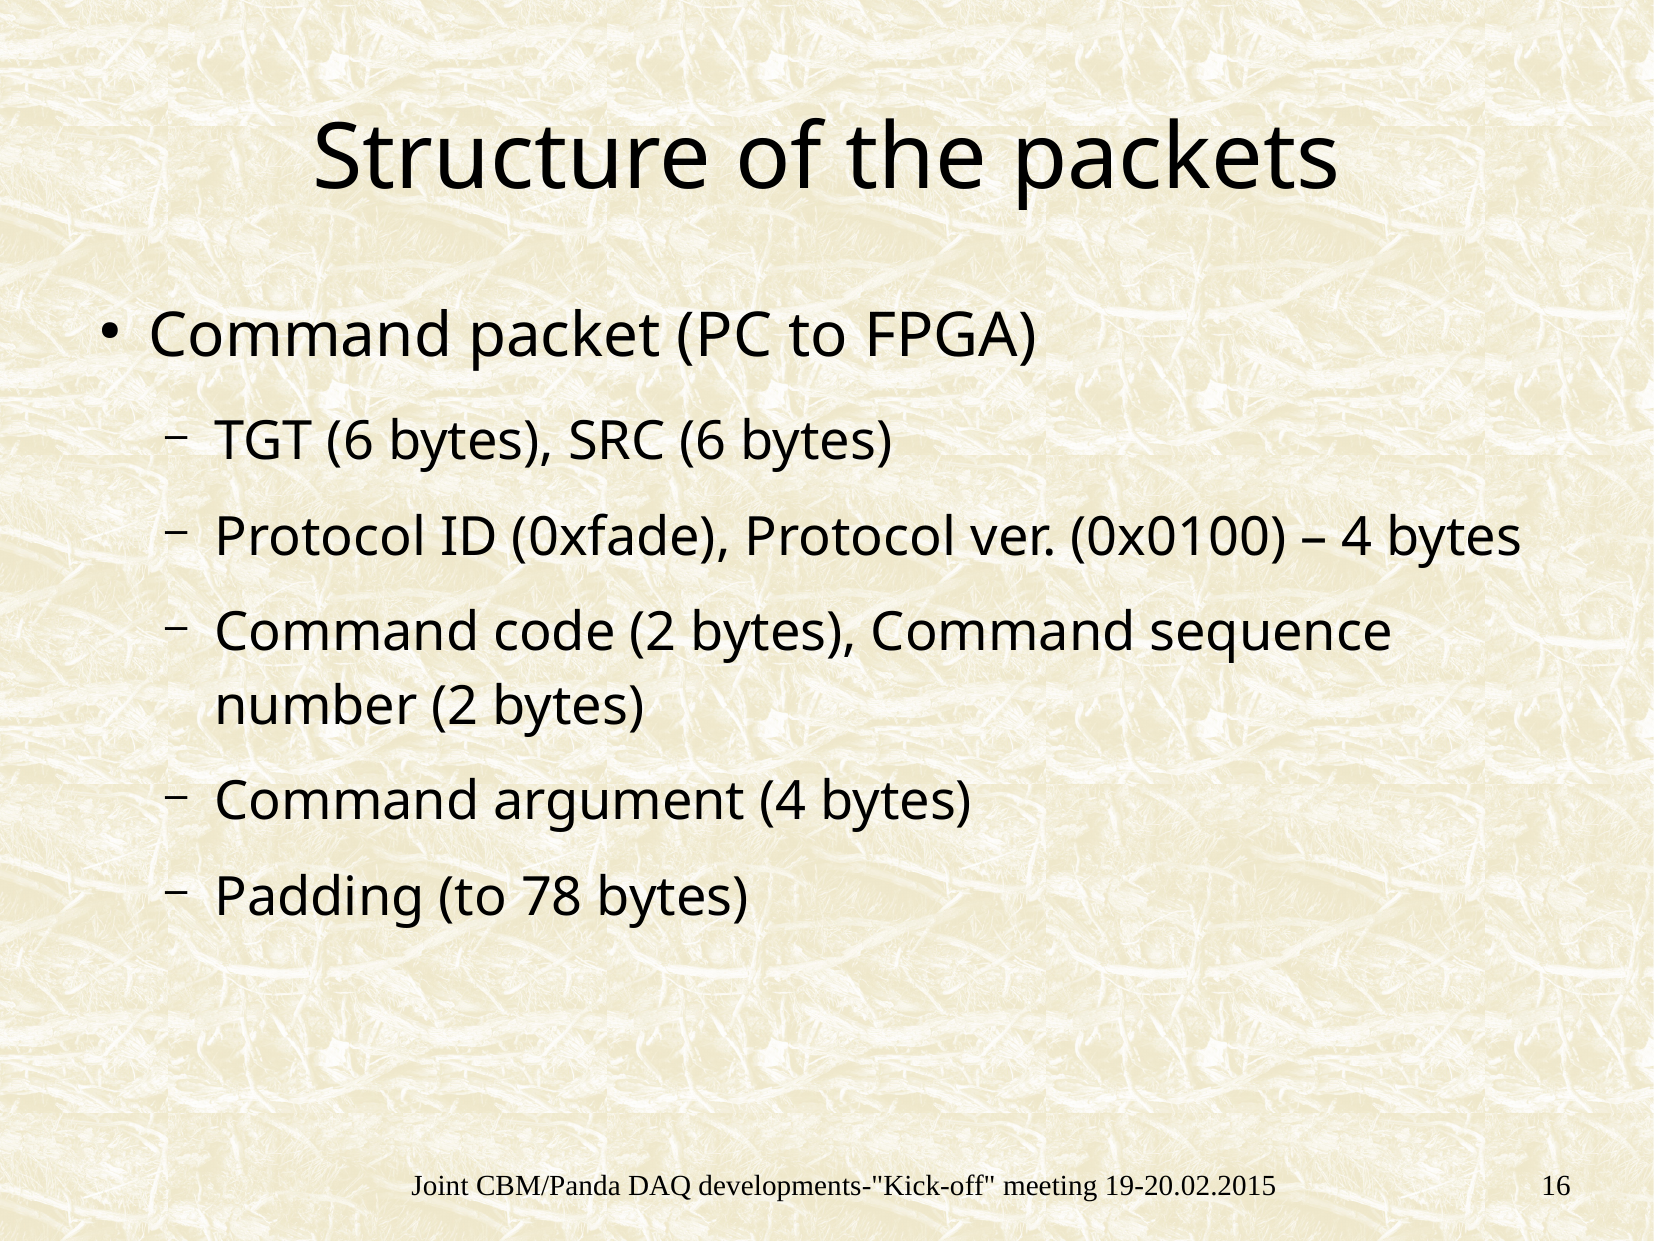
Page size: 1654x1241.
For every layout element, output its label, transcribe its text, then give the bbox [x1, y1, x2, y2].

list Command packet (PC to FPGA) TGT (6 bytes), SRC (6 bytes) Protocol ID (0xfade), Protocol ver. (0x0100) – 4 bytes Command code (2 bytes), Command sequence number (2 bytes) Command argument (4 bytes) Padding (to 78 bytes) [82, 290, 1538, 1010]
title Structure of the packets [82, 49, 1571, 257]
picture [0, 0, 1654, 1241]
